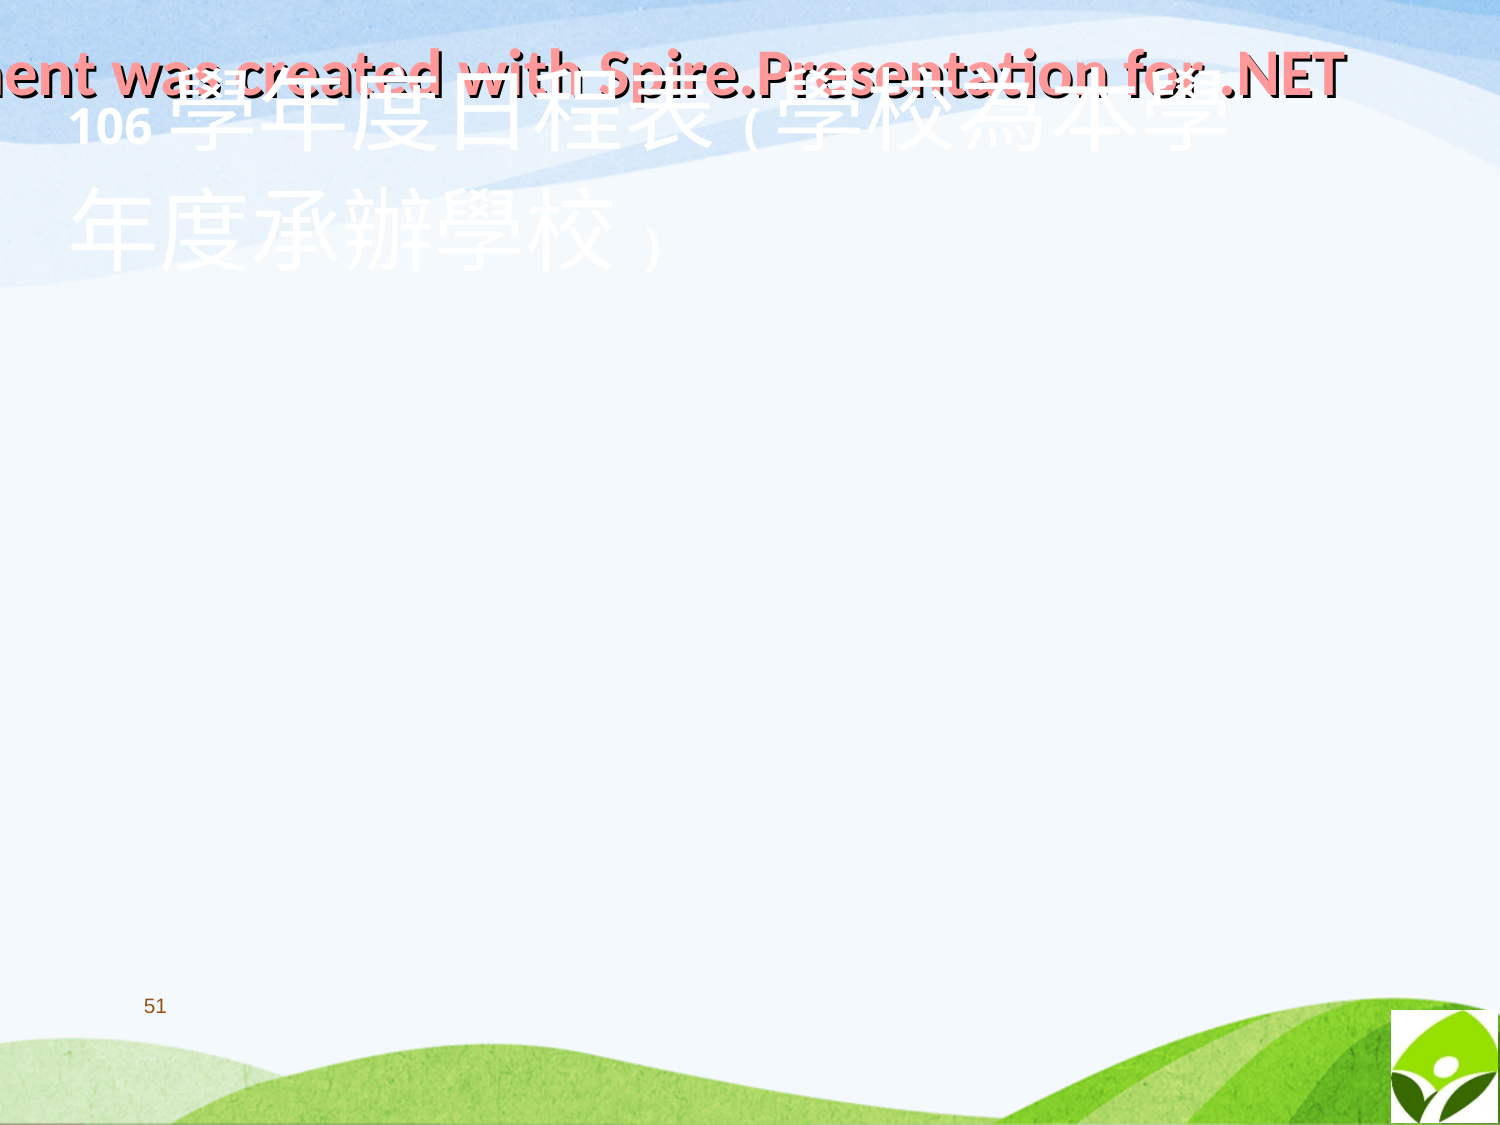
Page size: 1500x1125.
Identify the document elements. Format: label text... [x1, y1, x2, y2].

picture [0, 0, 1500, 1125]
title 106學年度日程表(學校為本學年度承辦學校) [52, 41, 1248, 105]
text_box 51 [129, 987, 223, 1025]
